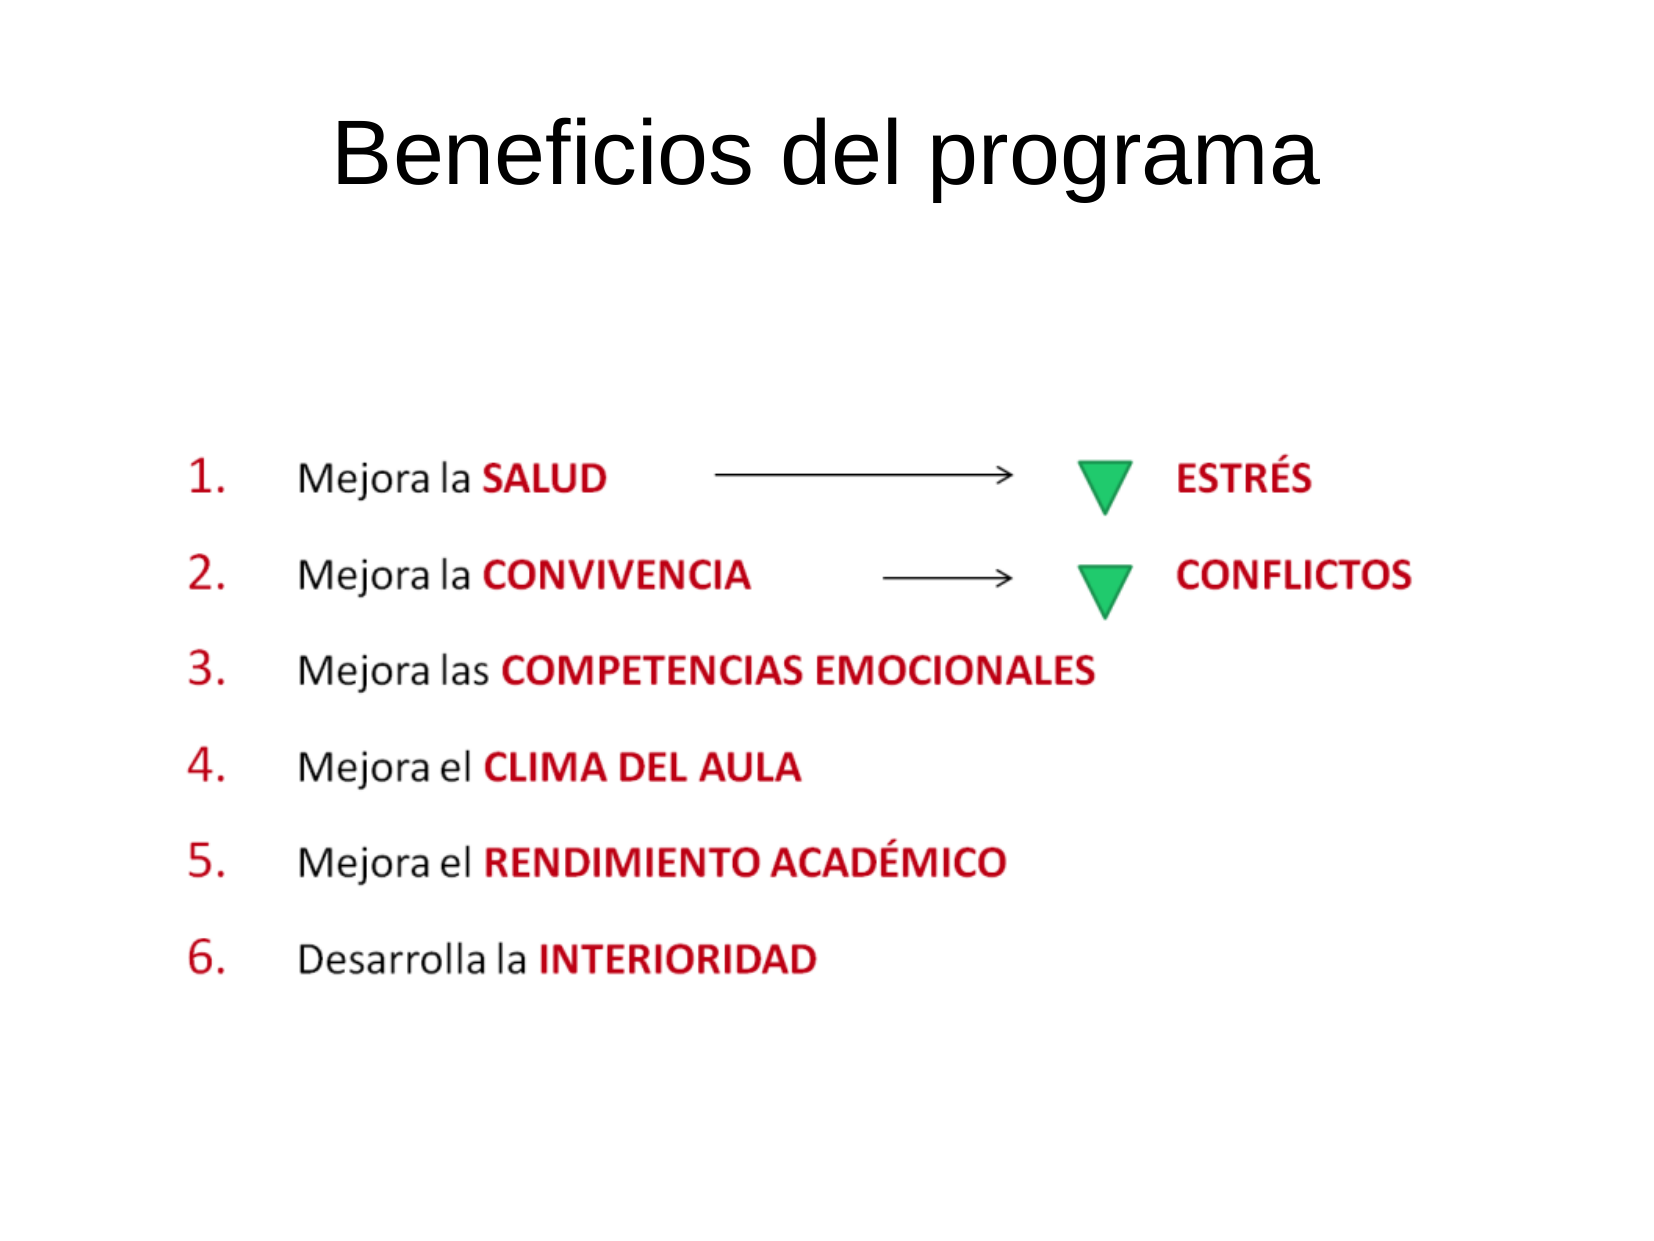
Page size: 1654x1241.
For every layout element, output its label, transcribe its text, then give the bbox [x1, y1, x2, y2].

picture [151, 413, 1465, 1048]
title Beneficios del programa [82, 49, 1571, 257]
